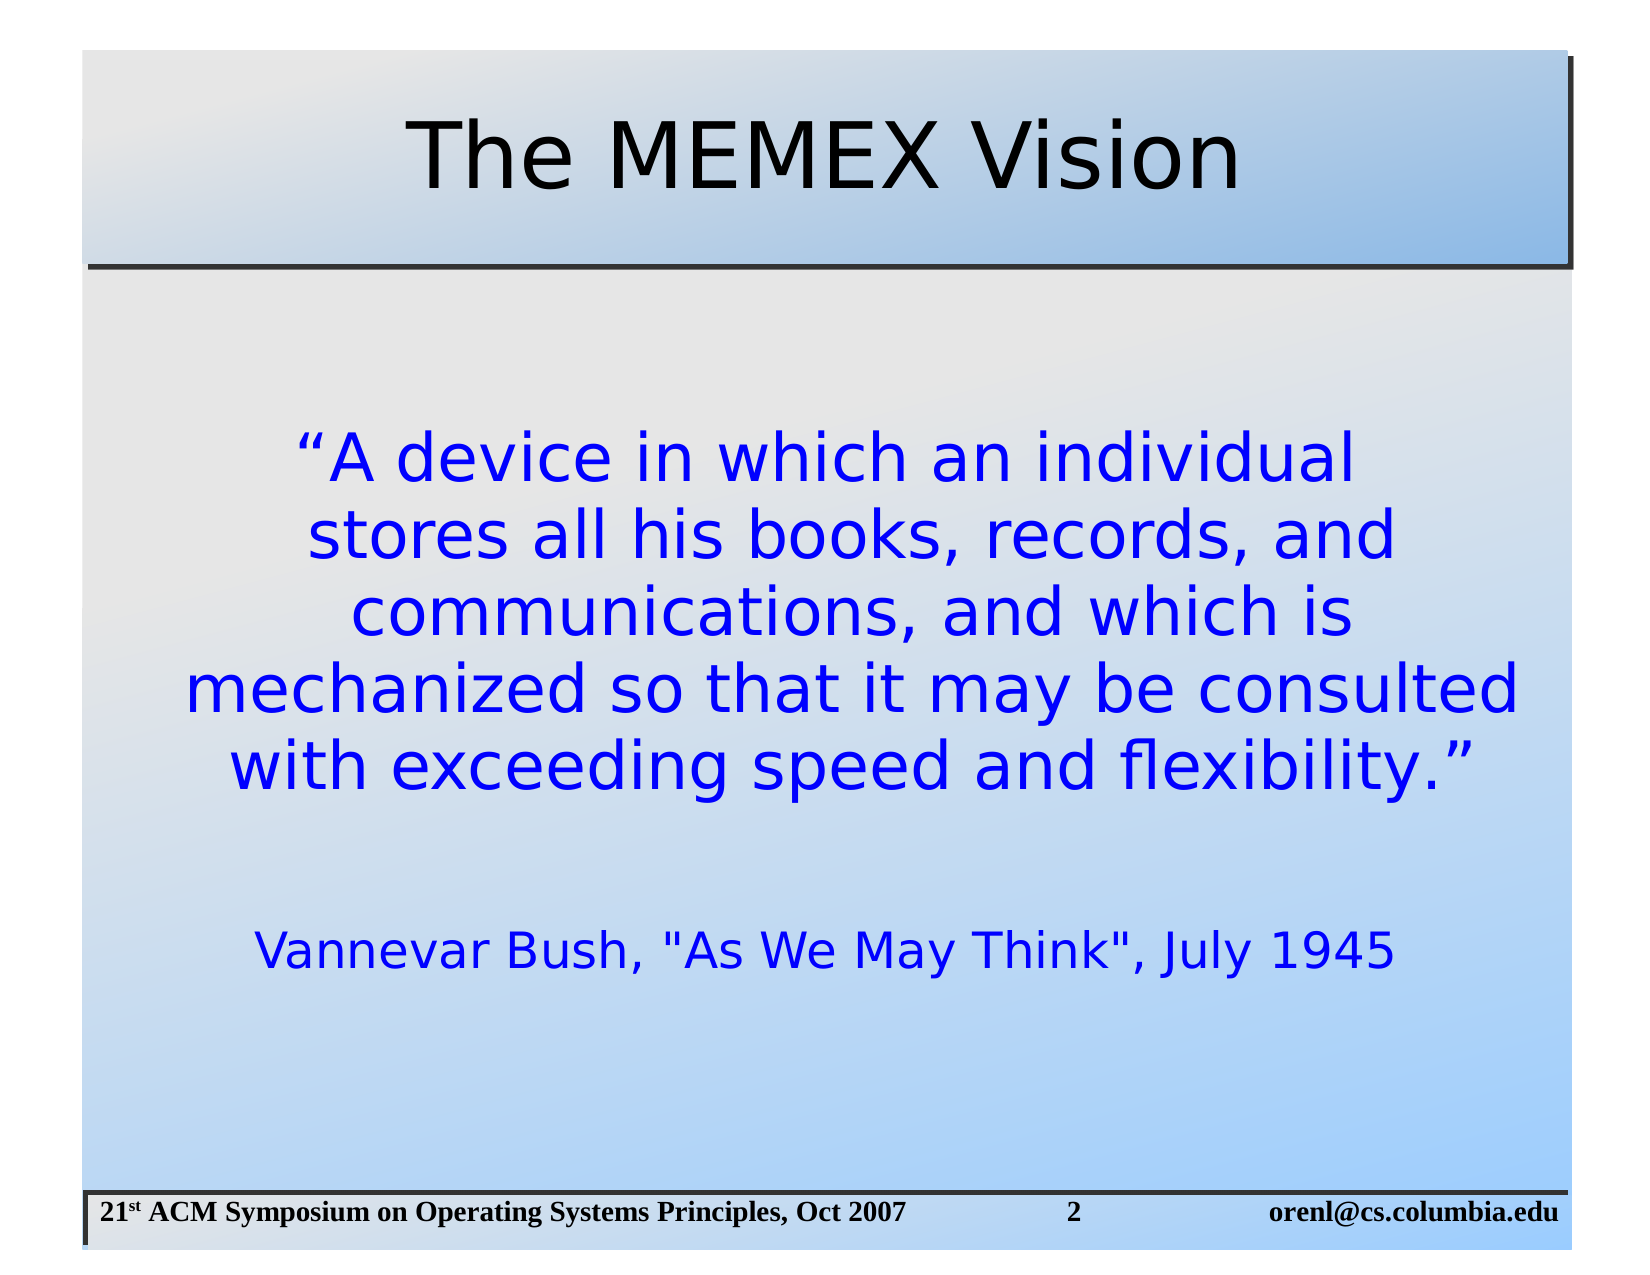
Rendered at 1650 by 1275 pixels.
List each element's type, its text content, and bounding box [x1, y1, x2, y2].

title The MEMEX Vision [82, 50, 1568, 264]
list “A device in which an individual stores all his books, records, and communications, and which is mechanized so that it may be consulted with exceeding speed and flexibility.” Vannevar Bush, "As We May Think", July 1945 [37, 298, 1568, 1157]
